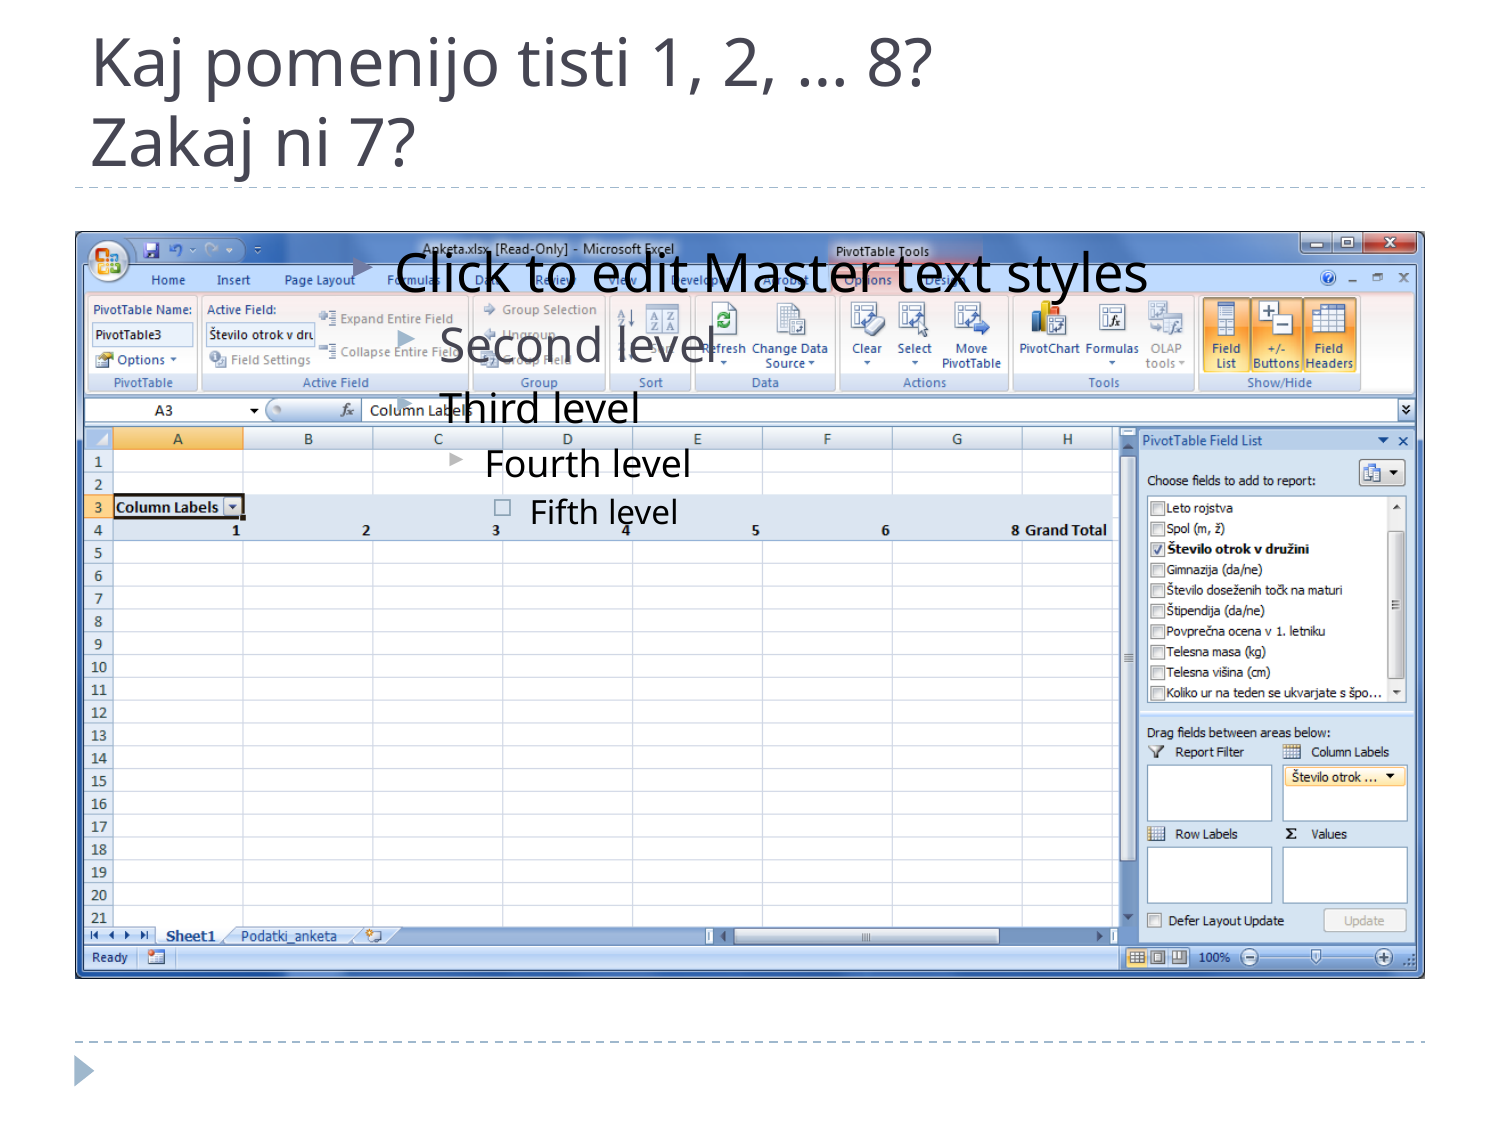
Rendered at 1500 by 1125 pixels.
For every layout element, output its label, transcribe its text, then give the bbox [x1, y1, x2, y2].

title Kaj pomenijo tisti 1, 2, … 8? Zakaj ni 7? [75, 24, 1425, 188]
picture [75, 231, 1425, 979]
